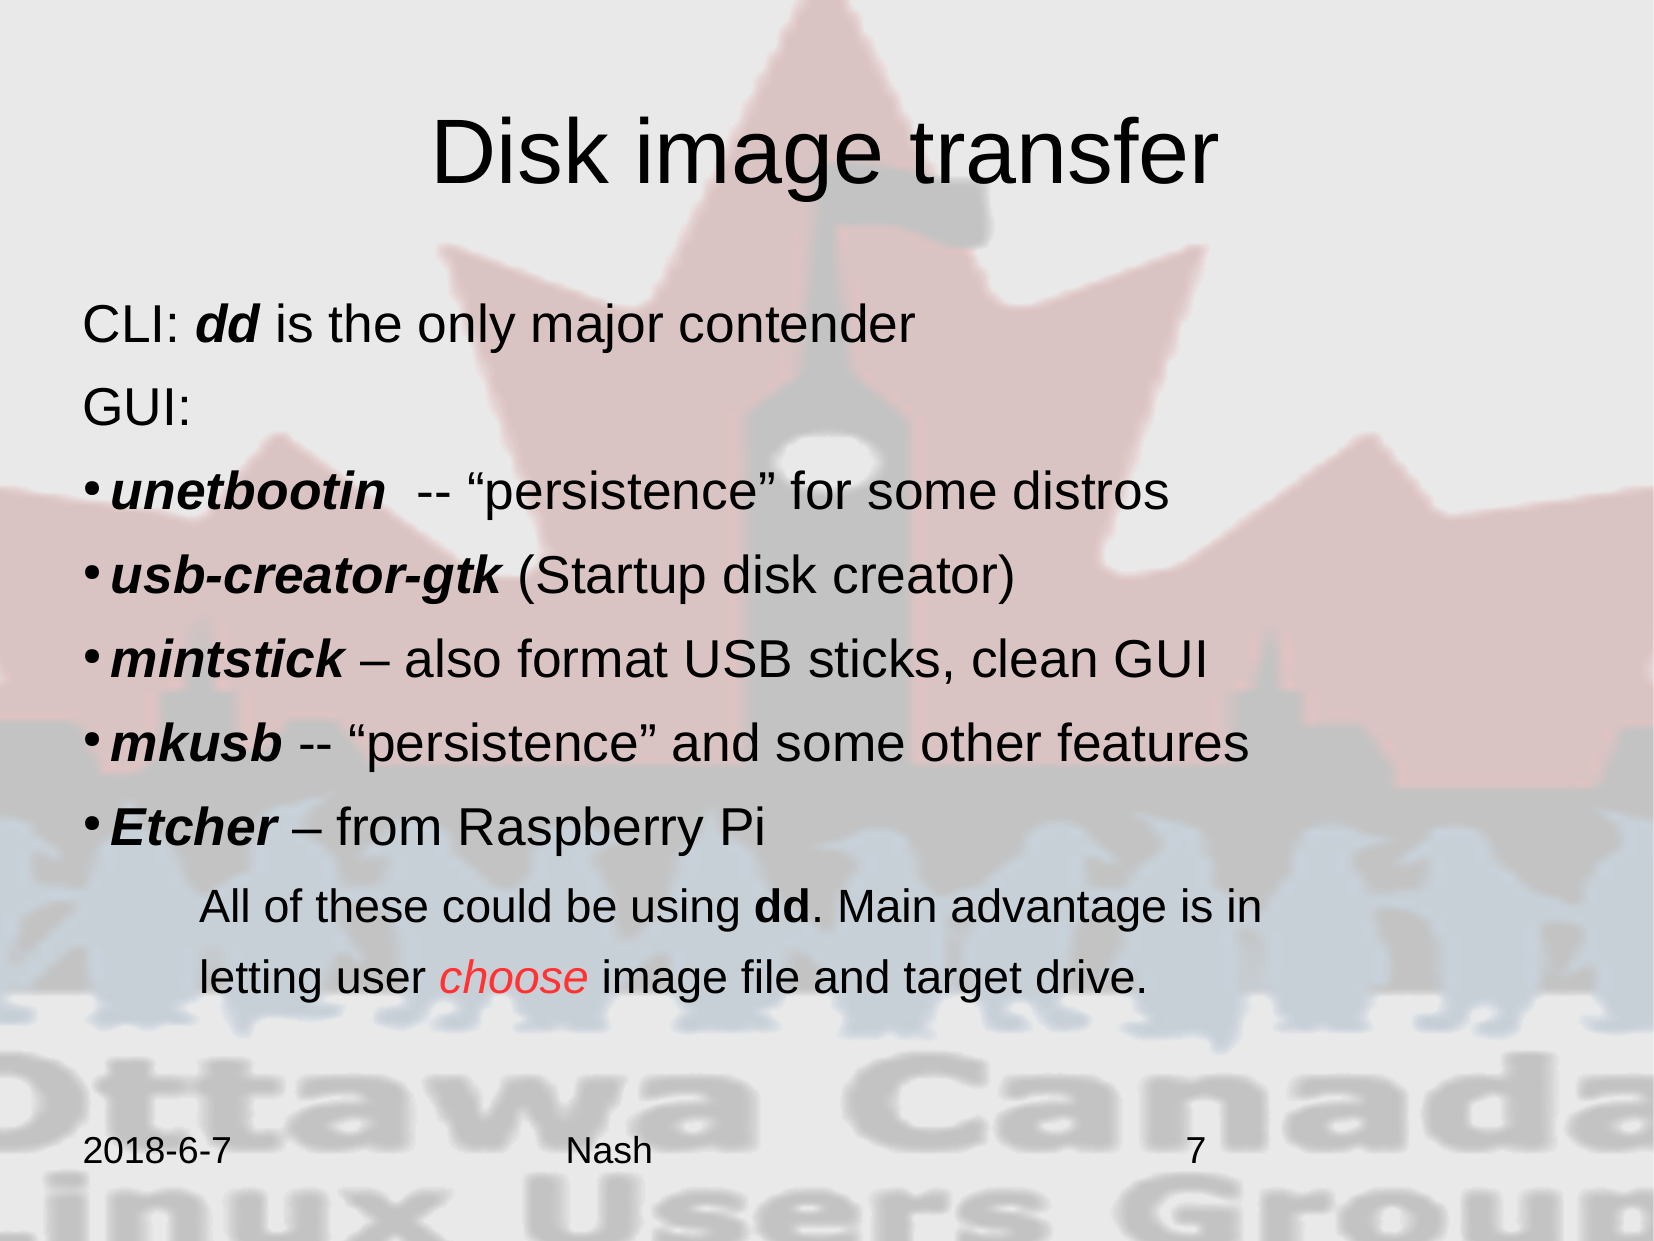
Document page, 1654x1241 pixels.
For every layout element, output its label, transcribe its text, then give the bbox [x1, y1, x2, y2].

picture [0, 0, 1654, 1241]
title Disk image transfer [82, 49, 1570, 256]
list CLI: dd is the only major contender GUI: unetbootin -- “persistence” for some distros usb-creator-gtk (Startup disk creator) mintstick – also format USB sticks, clean GUI mkusb -- “persistence” and some other features Etcher – from Raspberry Pi All of these could be using dd. Main advantage is in letting user choose image file and target drive. [82, 290, 1570, 1009]
